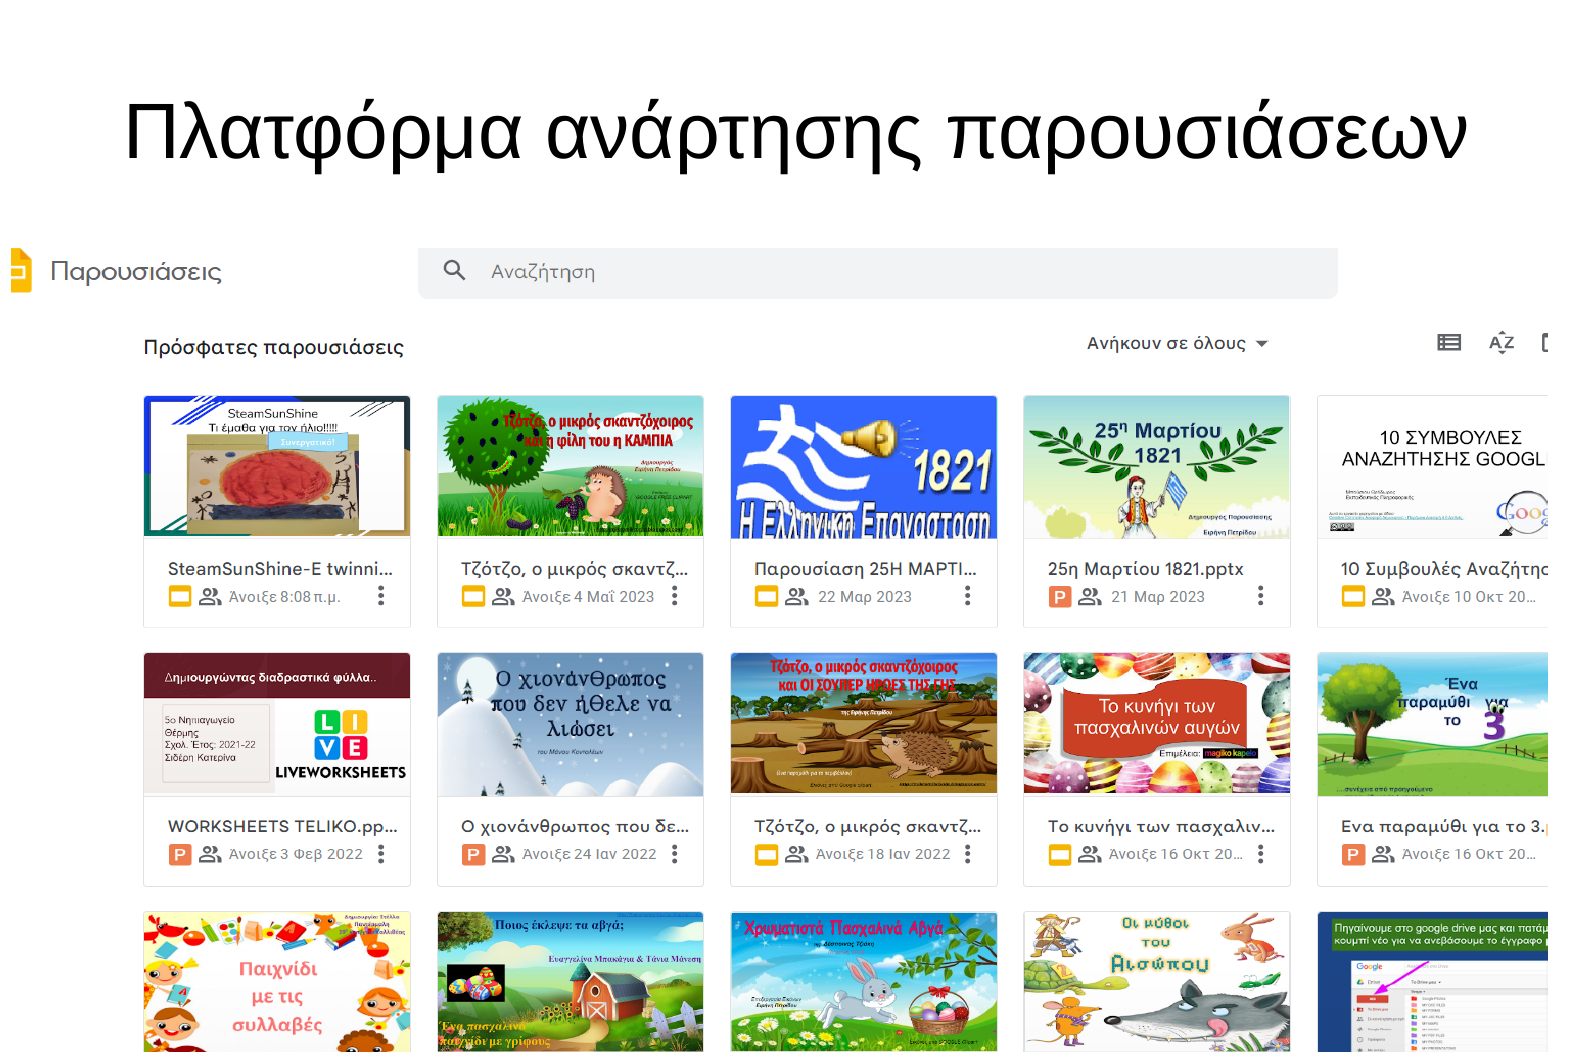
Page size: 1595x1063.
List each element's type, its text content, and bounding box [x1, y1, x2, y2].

title Πλατφόρμα ανάρτησης παρουσιάσεων [79, 42, 1515, 220]
picture [11, 248, 1548, 1052]
